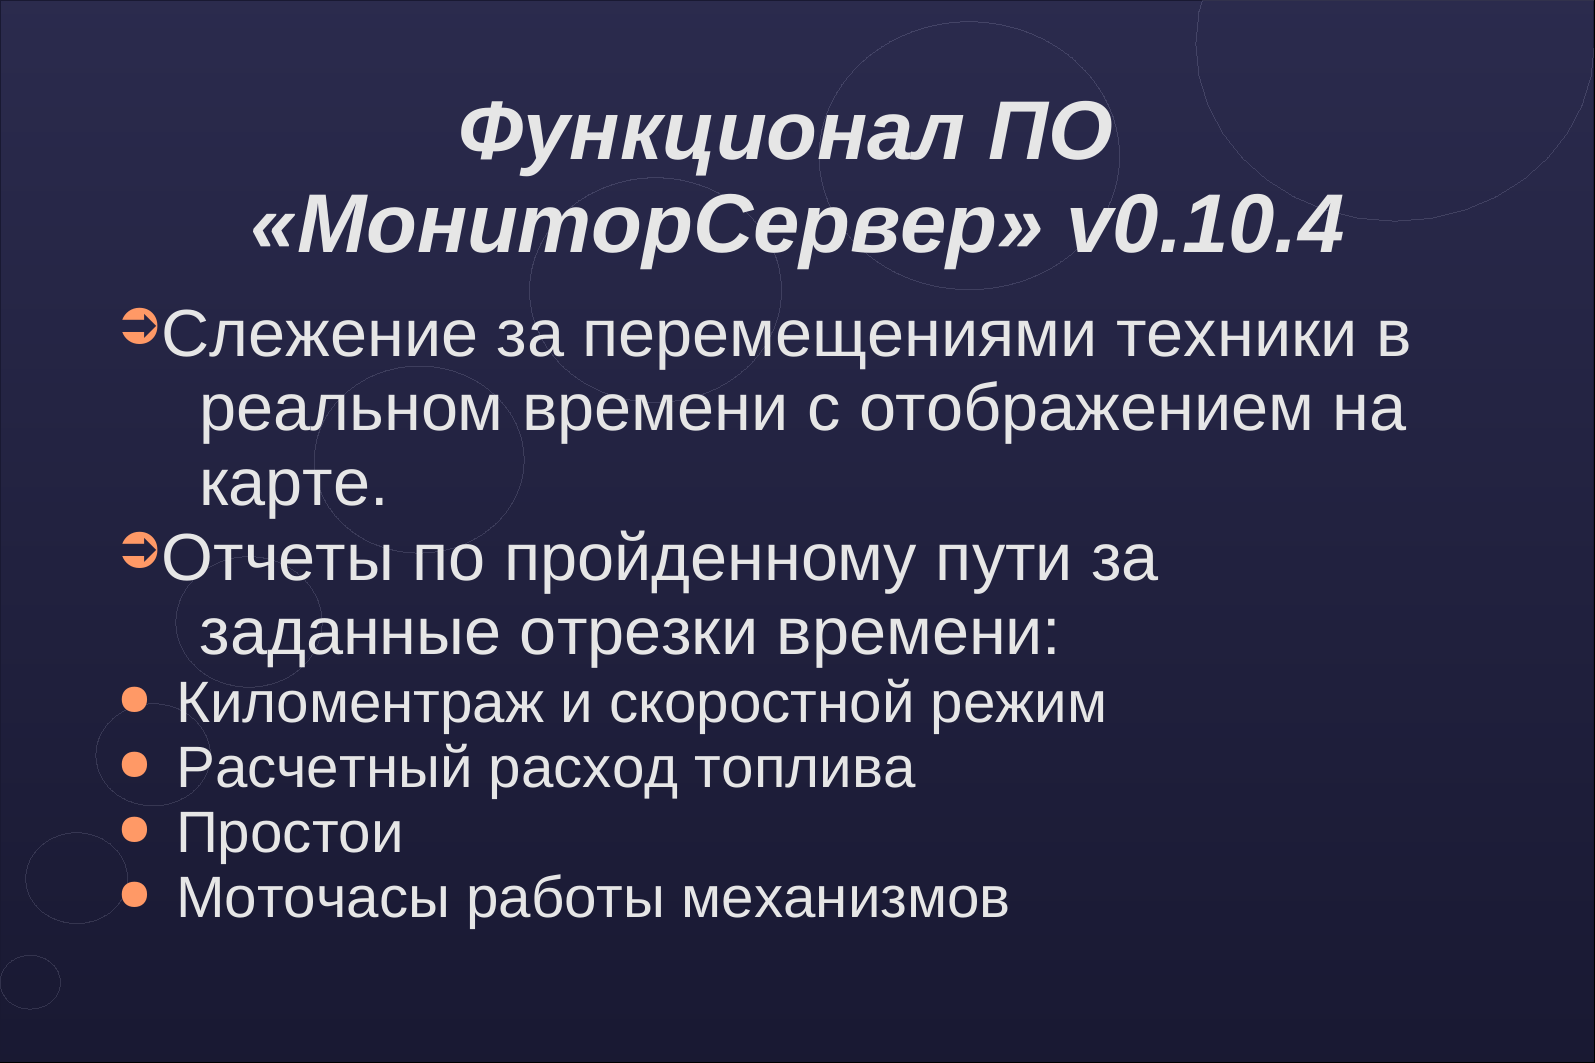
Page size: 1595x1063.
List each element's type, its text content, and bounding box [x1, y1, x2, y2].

title Функционал ПО «МониторСервер» v0.10.4 [117, 83, 1479, 271]
list Слежение за перемещениями техники в реальном времени с отображением на карте. Отчеты по пройденному пути за заданные отрезки времени: Киломентраж и скоростной режим Расчетный расход топлива Простои Моточасы работы механизмов [117, 295, 1477, 983]
